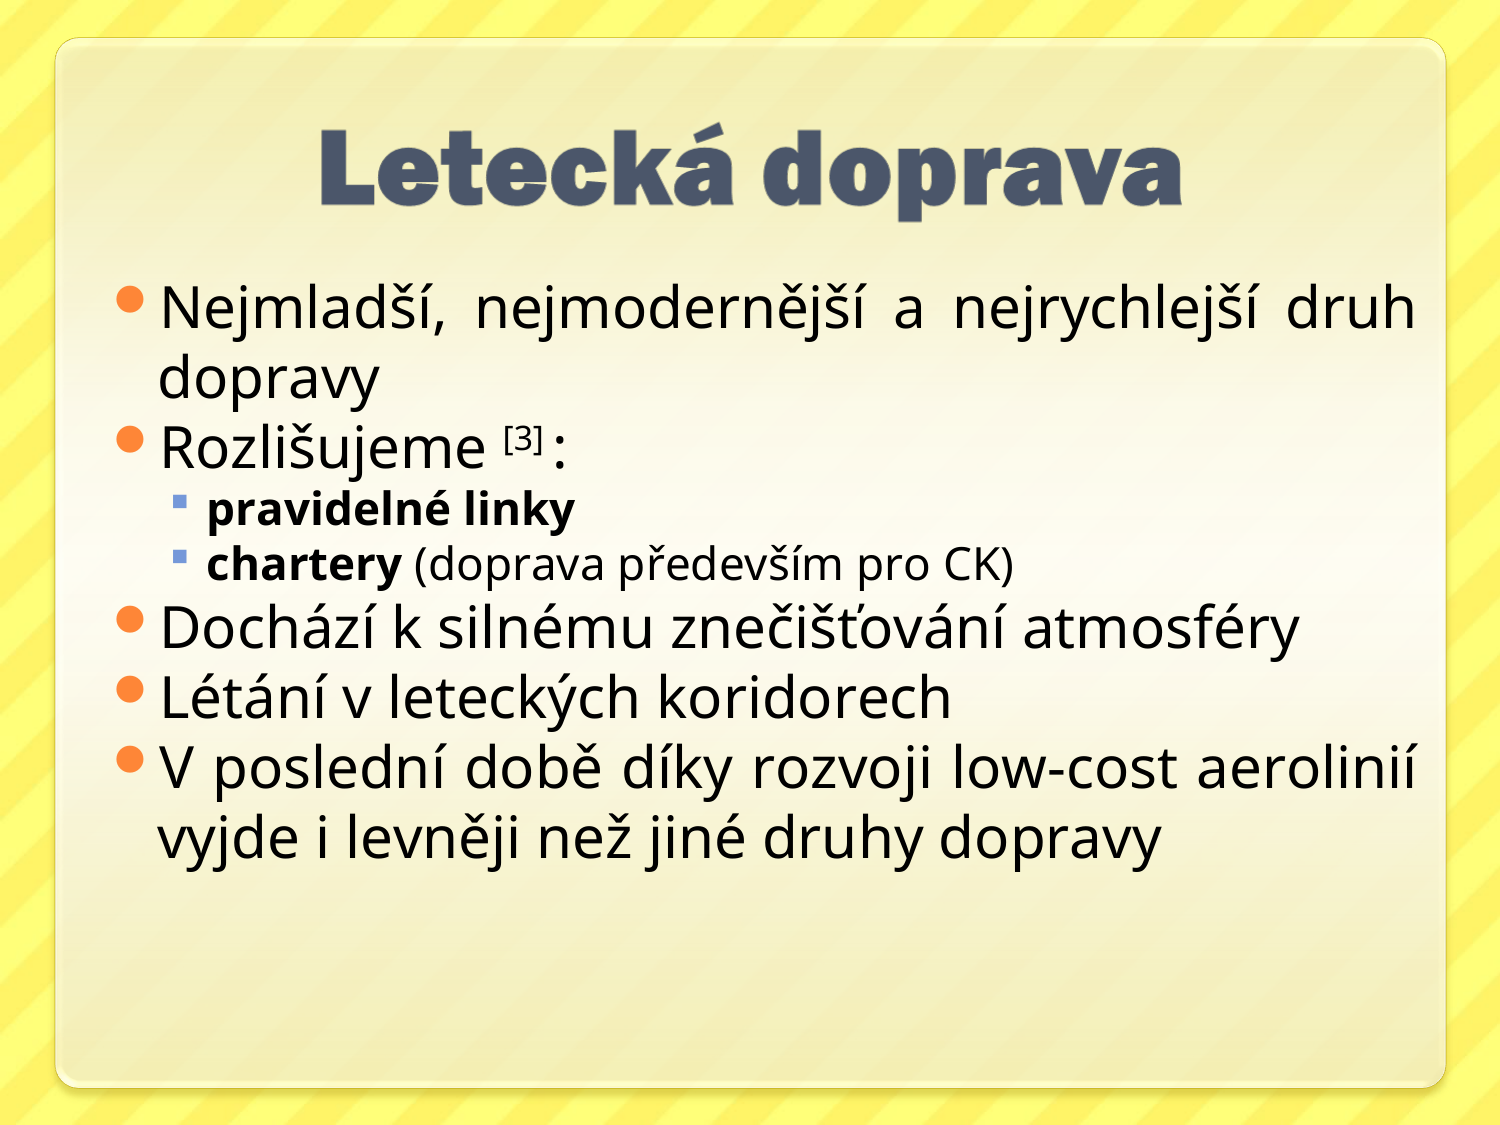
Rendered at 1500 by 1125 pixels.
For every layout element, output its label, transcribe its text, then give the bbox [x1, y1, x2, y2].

text_box [75, 49, 1426, 262]
list Nejmladší, nejmodernější a nejrychlejší druh dopravy Rozlišujeme [3] : pravidelné linky chartery (doprava především pro CK) Dochází k silnému znečišťování atmosféry Létání v leteckých koridorech V poslední době díky rozvoji low-cost aerolinií vyjde i levněji než jiné druhy dopravy [75, 262, 1426, 1006]
picture [0, 0, 1500, 1125]
